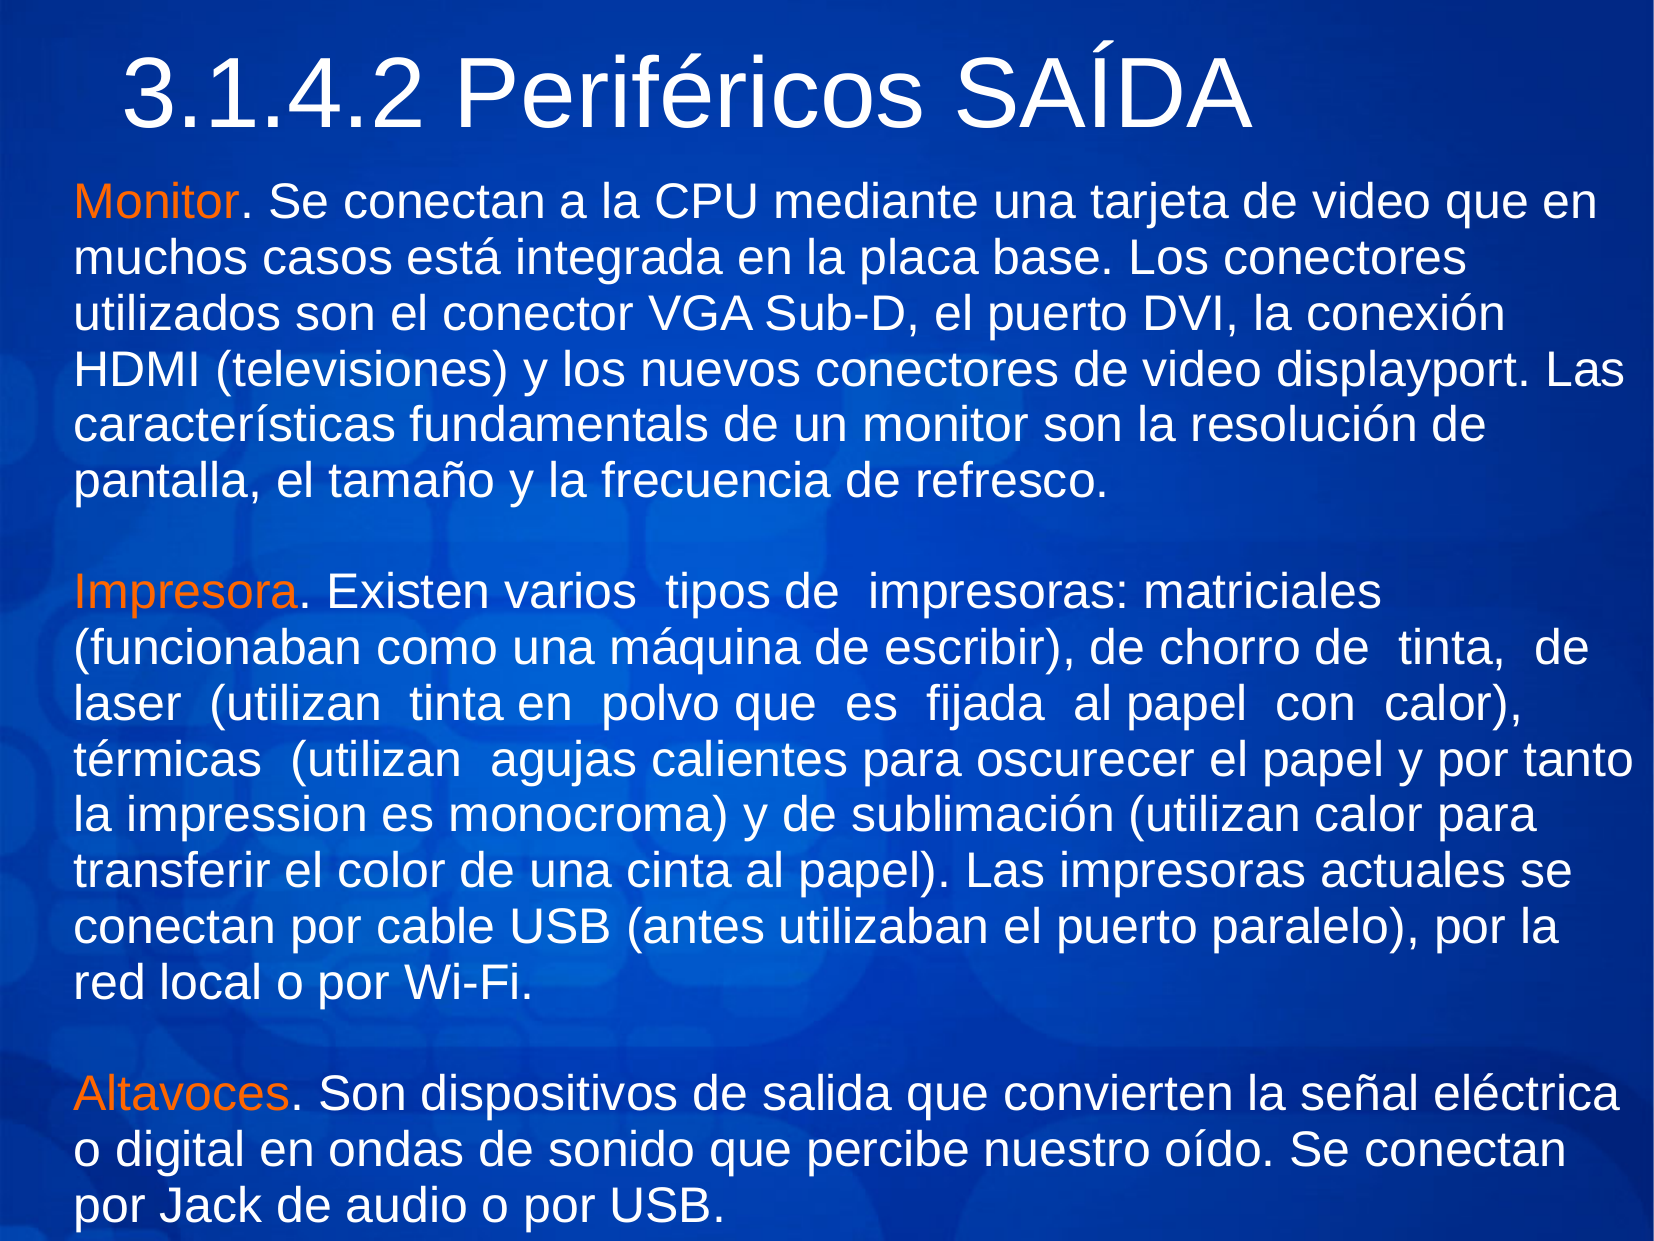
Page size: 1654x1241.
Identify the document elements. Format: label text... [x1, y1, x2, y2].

text_box 3.1.4.2 Periféricos SAÍDA [106, 29, 1447, 157]
text_box Monitor. Se conectan a la CPU mediante una tarjeta de video que en muchos casos está integrada en la placa base. Los conectores utilizados son el conector VGA Sub-D, el puerto DVI, la conexión HDMI (televisiones) y los nuevos conectores de video displayport. Las características fundamentals de un monitor son la resolución de pantalla, el tamaño y la frecuencia de refresco. Impresora. Existen varios tipos de impresoras: matriciales (funcionaban como una máquina de escribir), de chorro de tinta, de laser (utilizan tinta en polvo que es fijada al papel con calor), térmicas (utilizan agujas calientes para oscurecer el papel y por tanto la impression es monocroma) y de sublimación (utilizan calor para transferir el color de una cinta al papel). Las impresoras actuales se conectan por cable USB (antes utilizaban el puerto paralelo), por la red local o por Wi-Fi. Altavoces. Son dispositivos de salida que convierten la señal eléctrica o digital en ondas de sonido que percibe nuestro oído. Se conectan por Jack de audio o por USB. [59, 166, 1654, 1241]
picture [0, 0, 1654, 1241]
